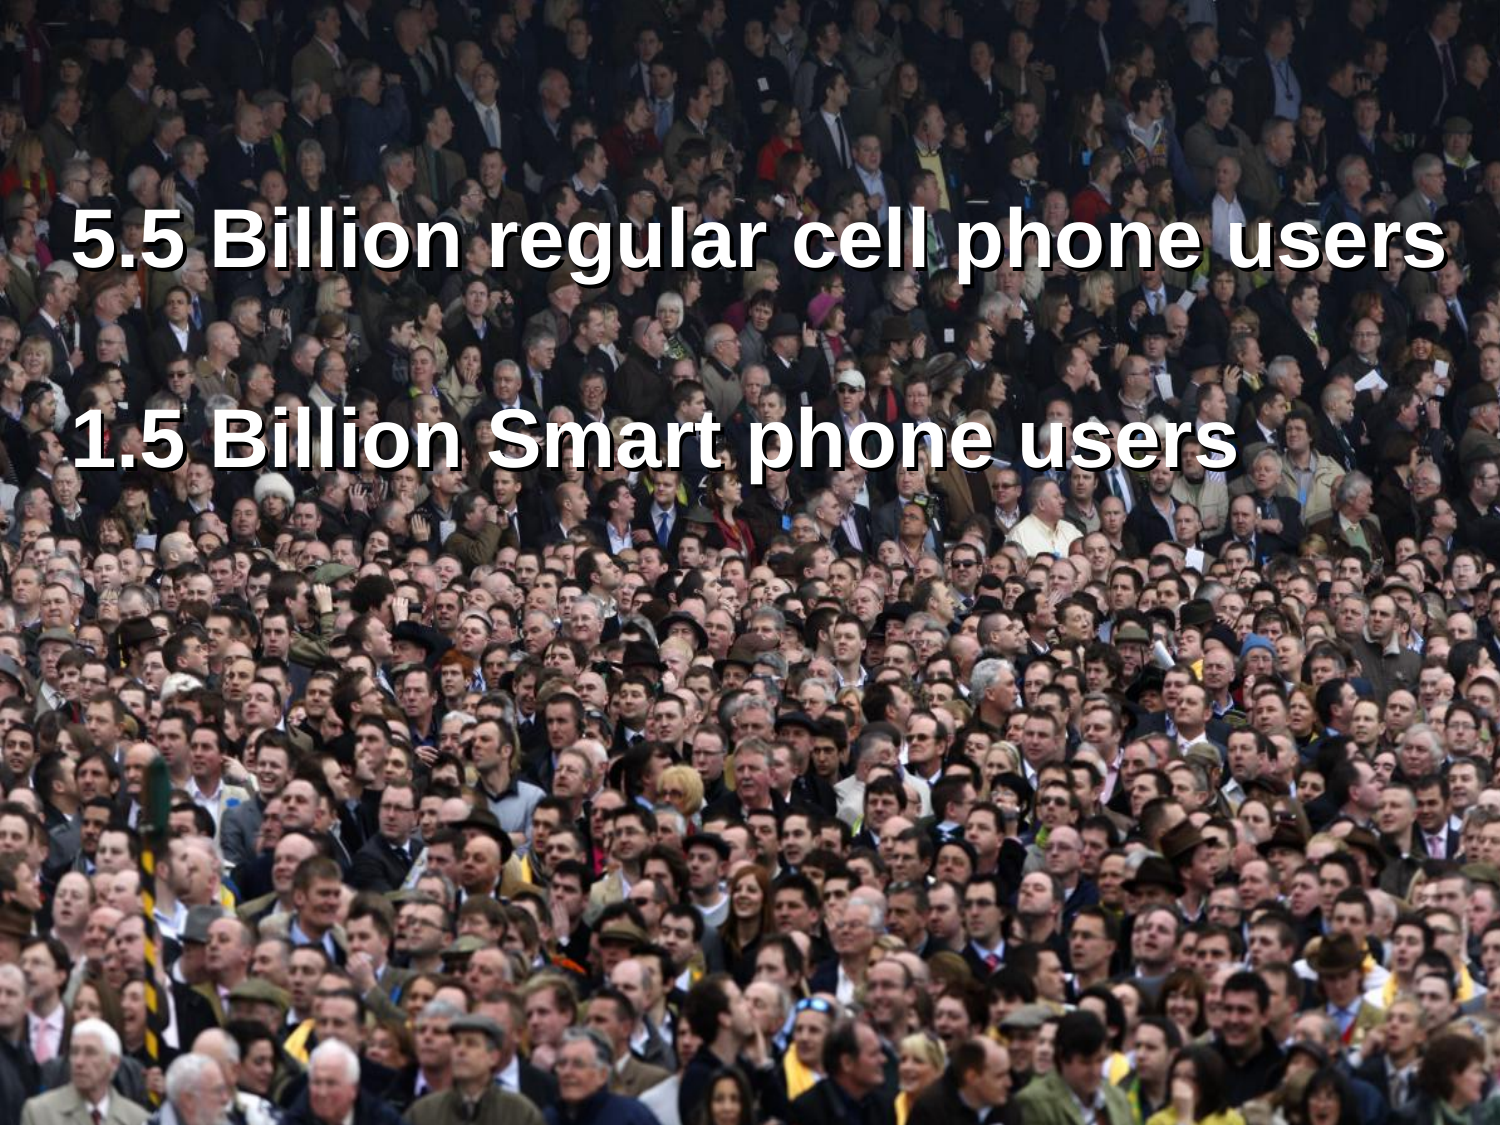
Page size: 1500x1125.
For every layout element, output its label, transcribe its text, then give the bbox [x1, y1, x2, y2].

text_box 5.5 Billion regular cell phone users 1.5 Billion Smart phone users [55, 176, 1465, 492]
picture [0, 0, 1500, 1125]
